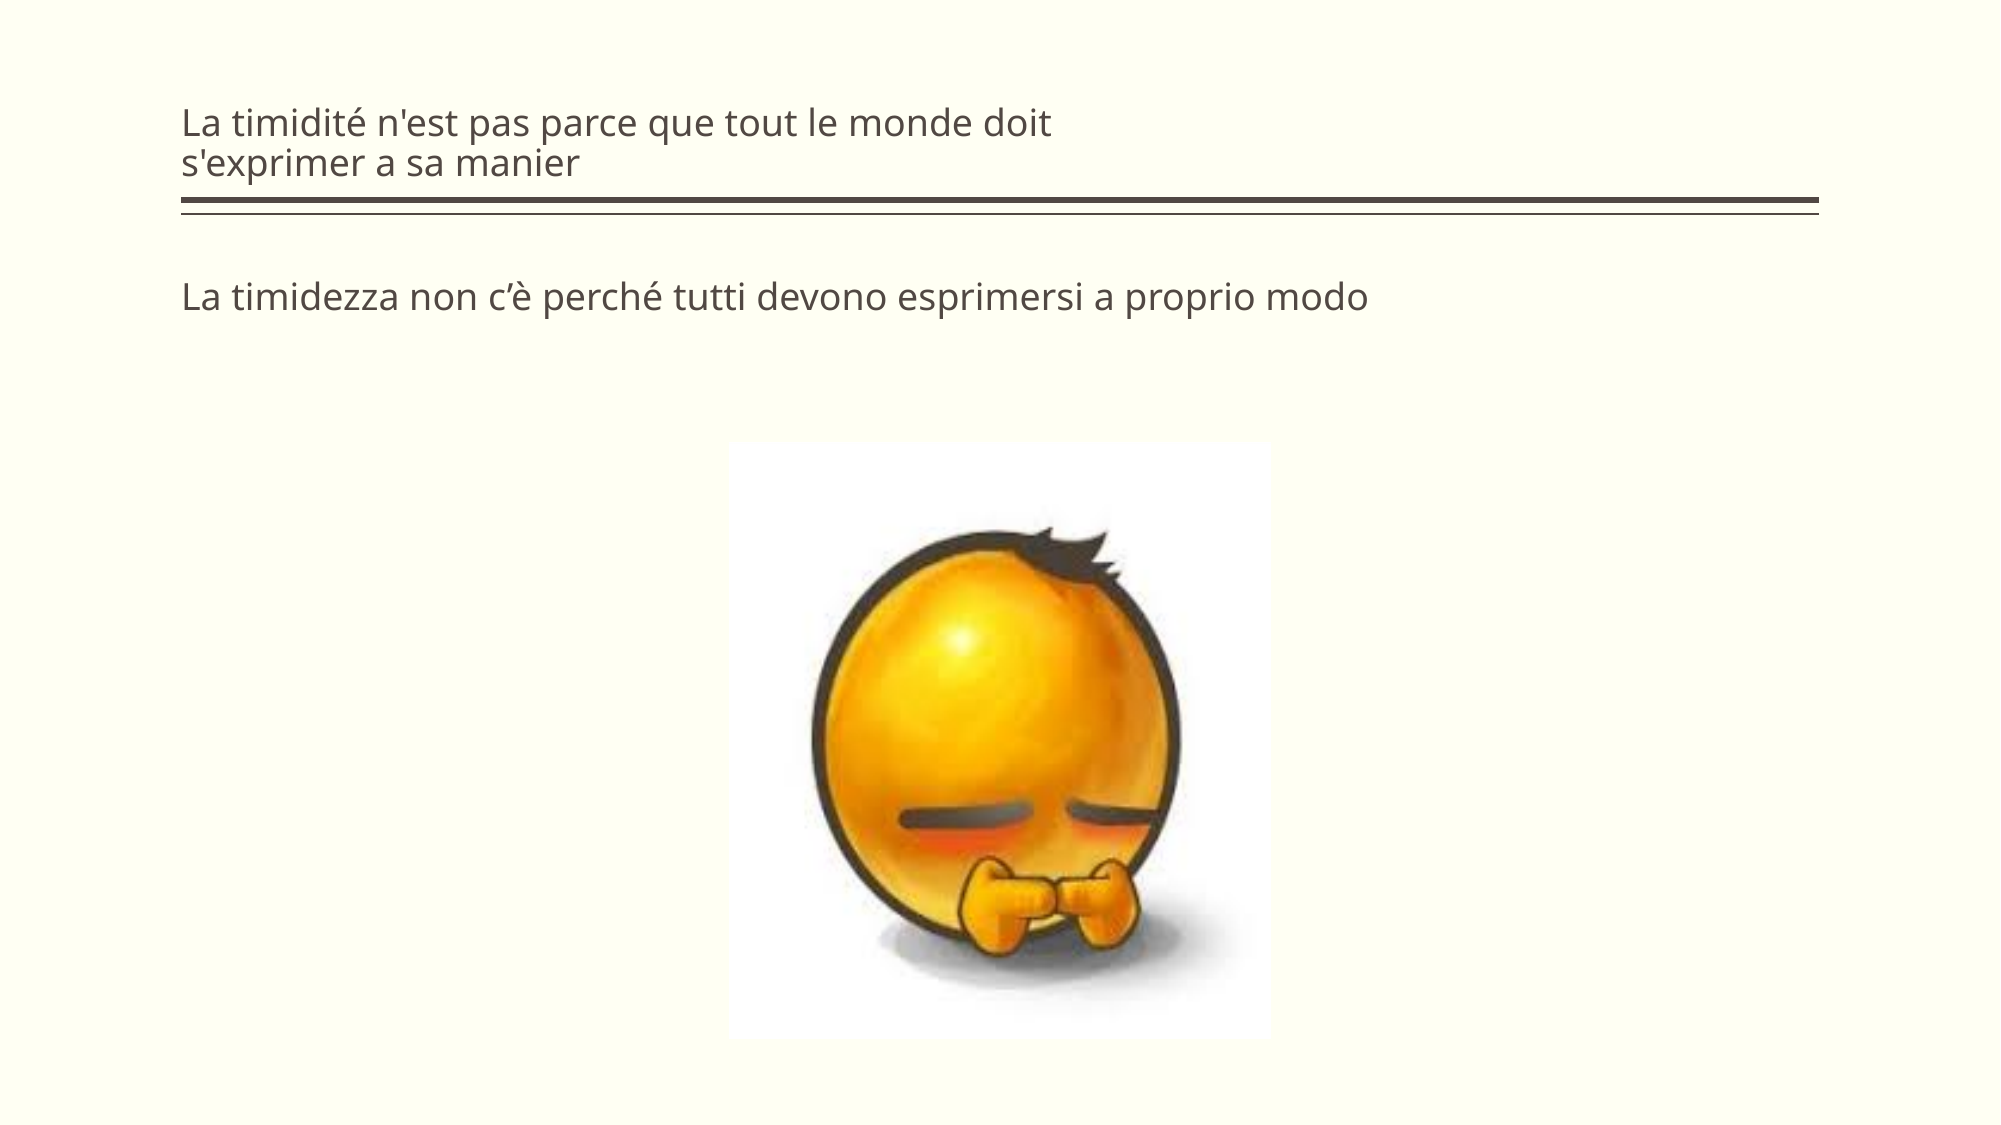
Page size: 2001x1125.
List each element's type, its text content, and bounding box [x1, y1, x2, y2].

picture [729, 442, 1271, 1039]
title La timidité n'est pas parce que tout le monde doit s'exprimer a sa manier [181, 12, 1819, 193]
text_box La timidezza non c’è perché tutti devono esprimersi a proprio modo [166, 270, 1803, 328]
